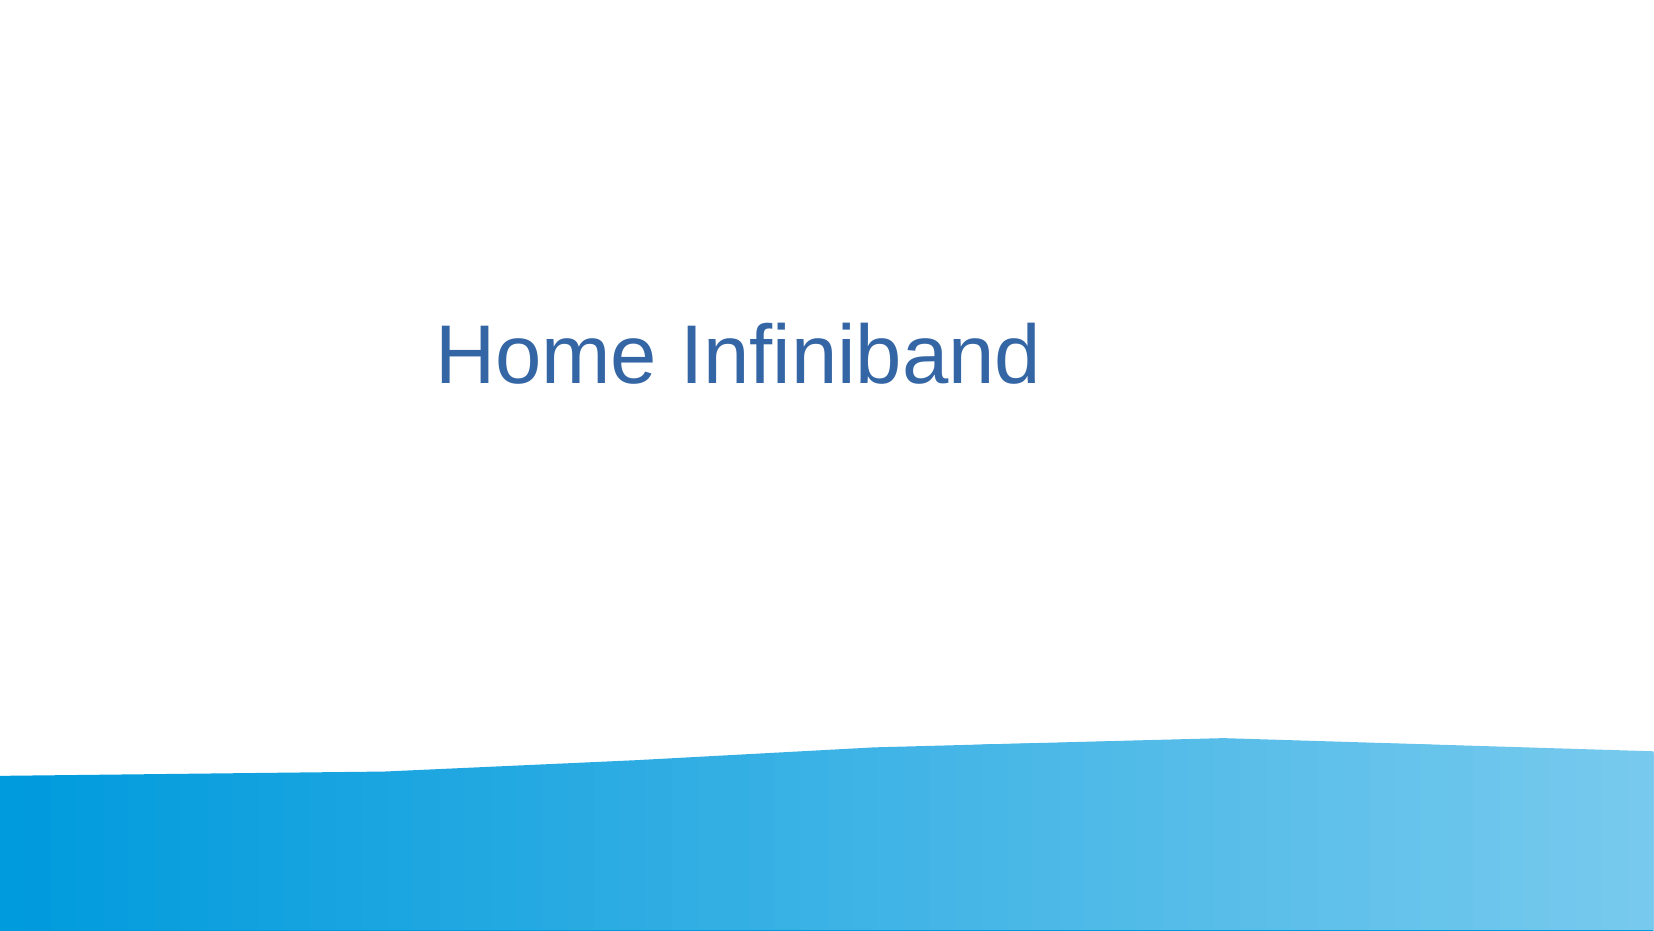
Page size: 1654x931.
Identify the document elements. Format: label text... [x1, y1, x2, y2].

title Home Infiniband [0, 265, 1477, 443]
